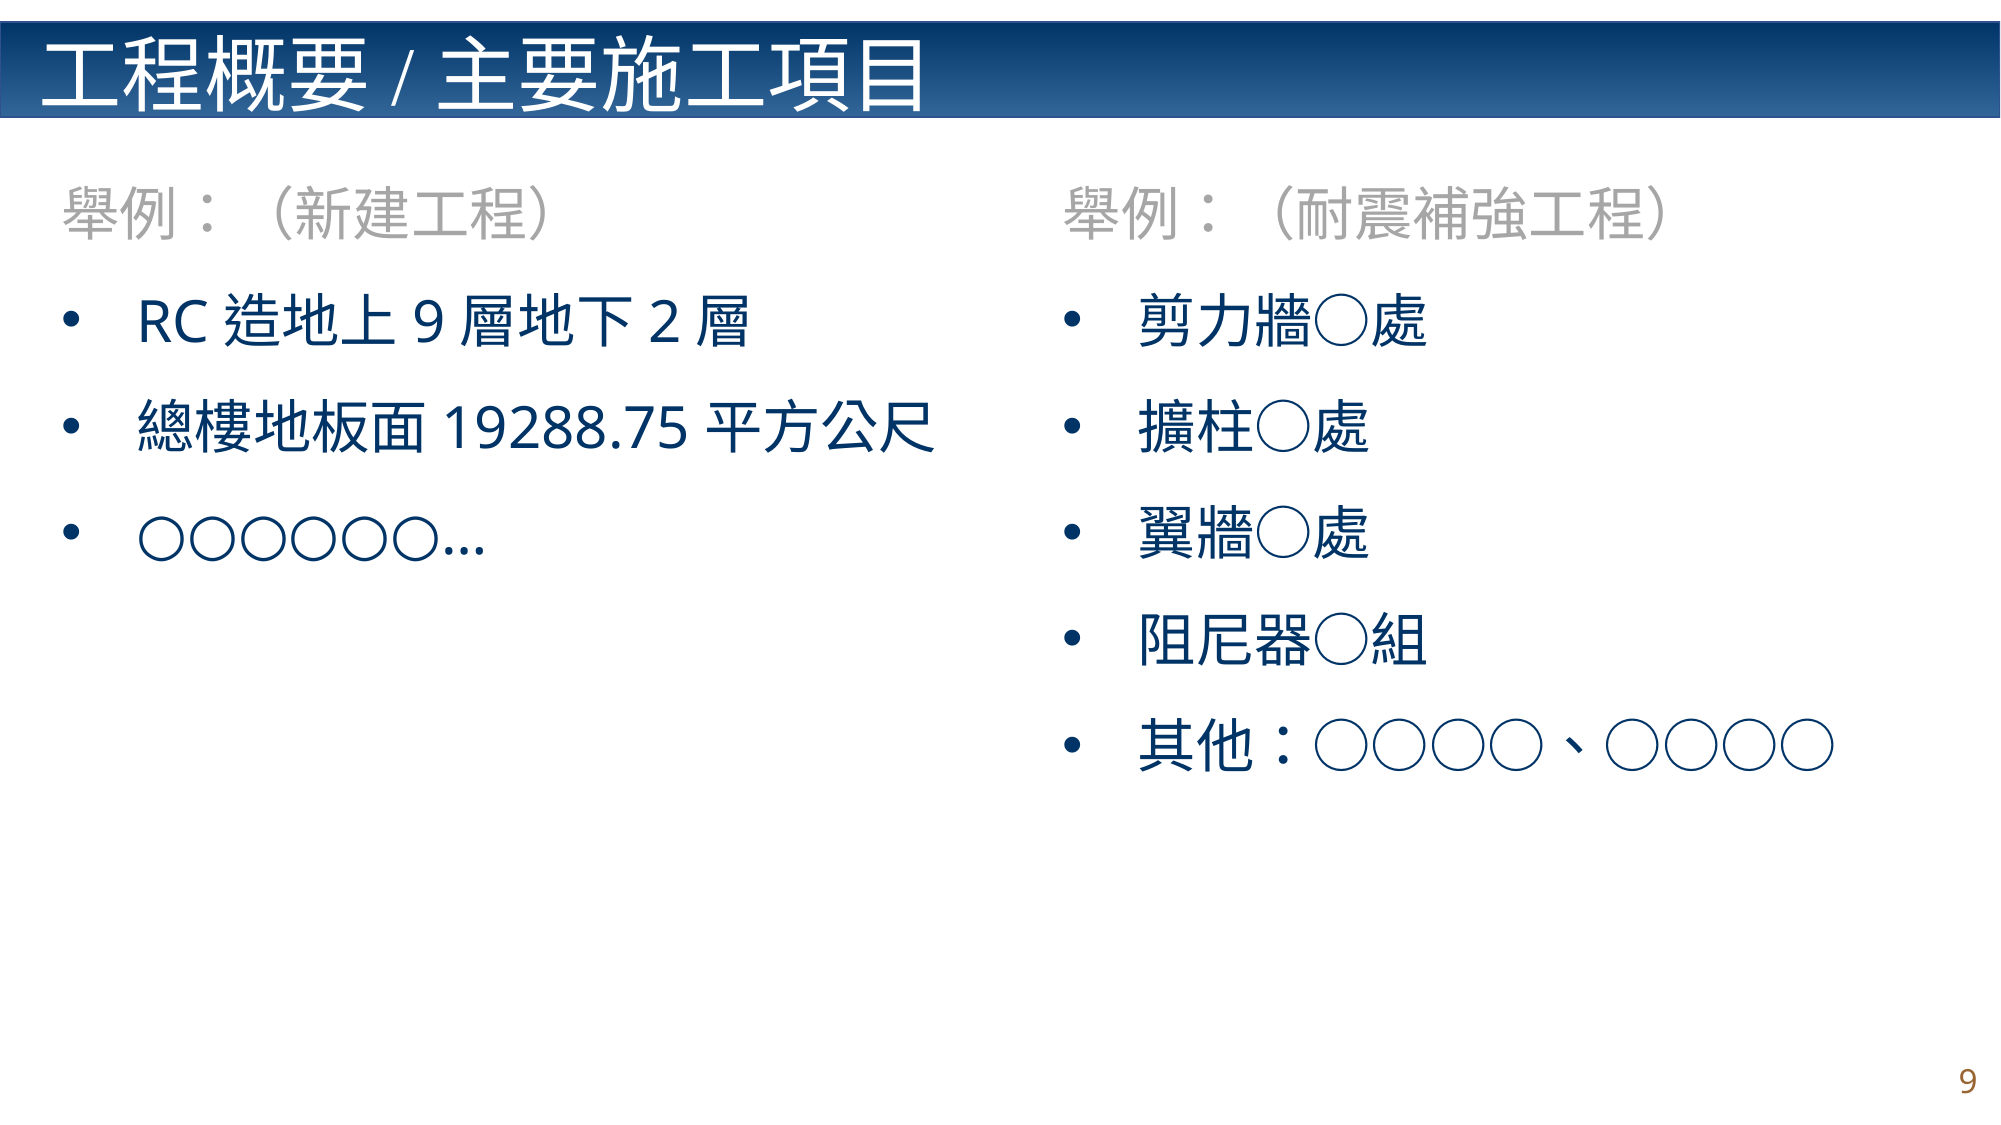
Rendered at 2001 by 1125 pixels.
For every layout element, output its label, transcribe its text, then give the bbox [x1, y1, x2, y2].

text_box 工程概要/主要施工項目 [23, 14, 1374, 107]
text_box 工程概要/主要施工項目 [257, 87, 268, 107]
text_box 舉例：（新建工程） RC造地上9層地下2層 總樓地板面19288.75平方公尺 ○○○○○○… [46, 169, 953, 575]
text_box 工程概要/主要施工項目 [542, 88, 571, 98]
text_box 舉例：（耐震補強工程） 剪力牆○處 擴柱○處 翼牆○處 阻尼器○組 其他：○○○○、○○○○ [1048, 169, 1869, 788]
text_box 工程概要/主要施工項目 [869, 46, 913, 60]
text_box 工程概要/主要施工項目 [869, 66, 913, 80]
text_box 工程概要/主要施工項目 [611, 72, 628, 107]
text_box 工程概要/主要施工項目 [869, 86, 913, 99]
text_box 工程概要/主要施工項目 [312, 88, 341, 98]
